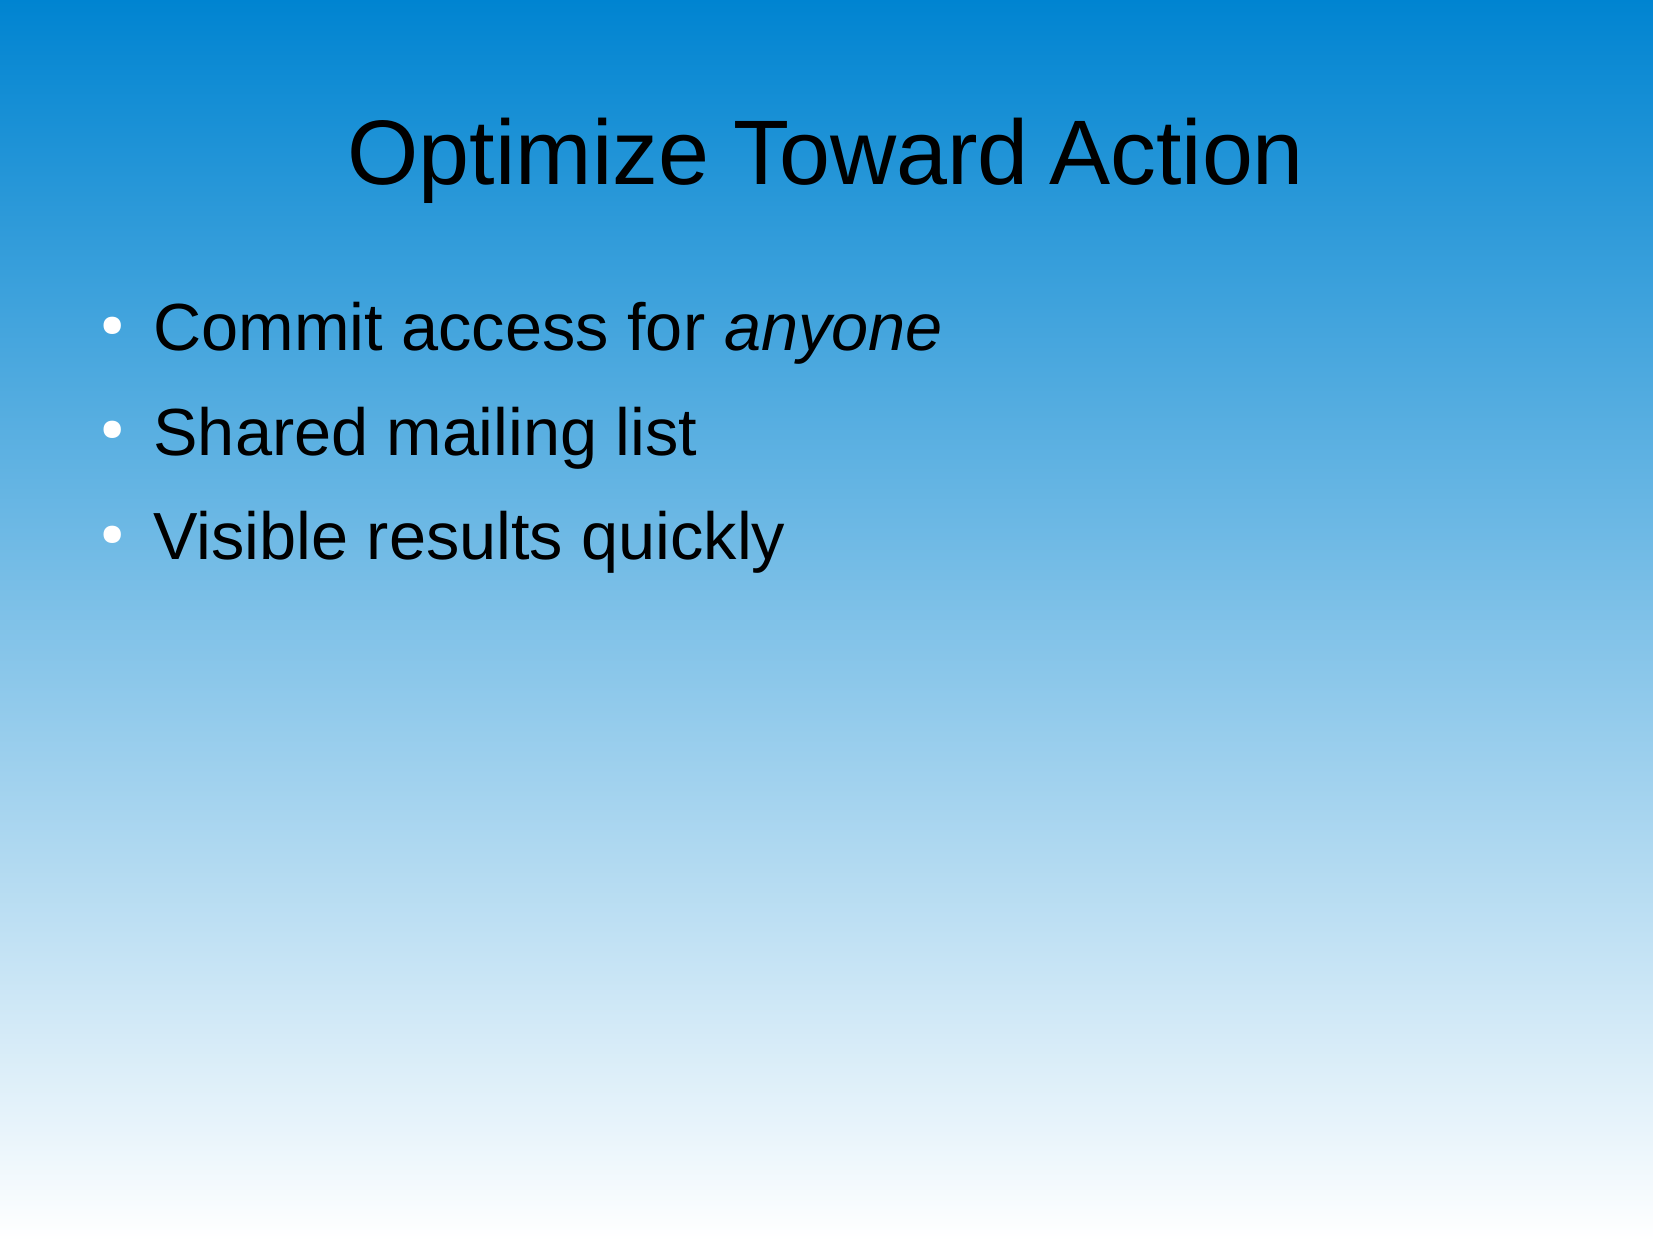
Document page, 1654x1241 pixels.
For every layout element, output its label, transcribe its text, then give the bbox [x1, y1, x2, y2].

list Commit access for anyone Shared mailing list Visible results quickly [82, 290, 1571, 1109]
title Optimize Toward Action [82, 49, 1571, 257]
